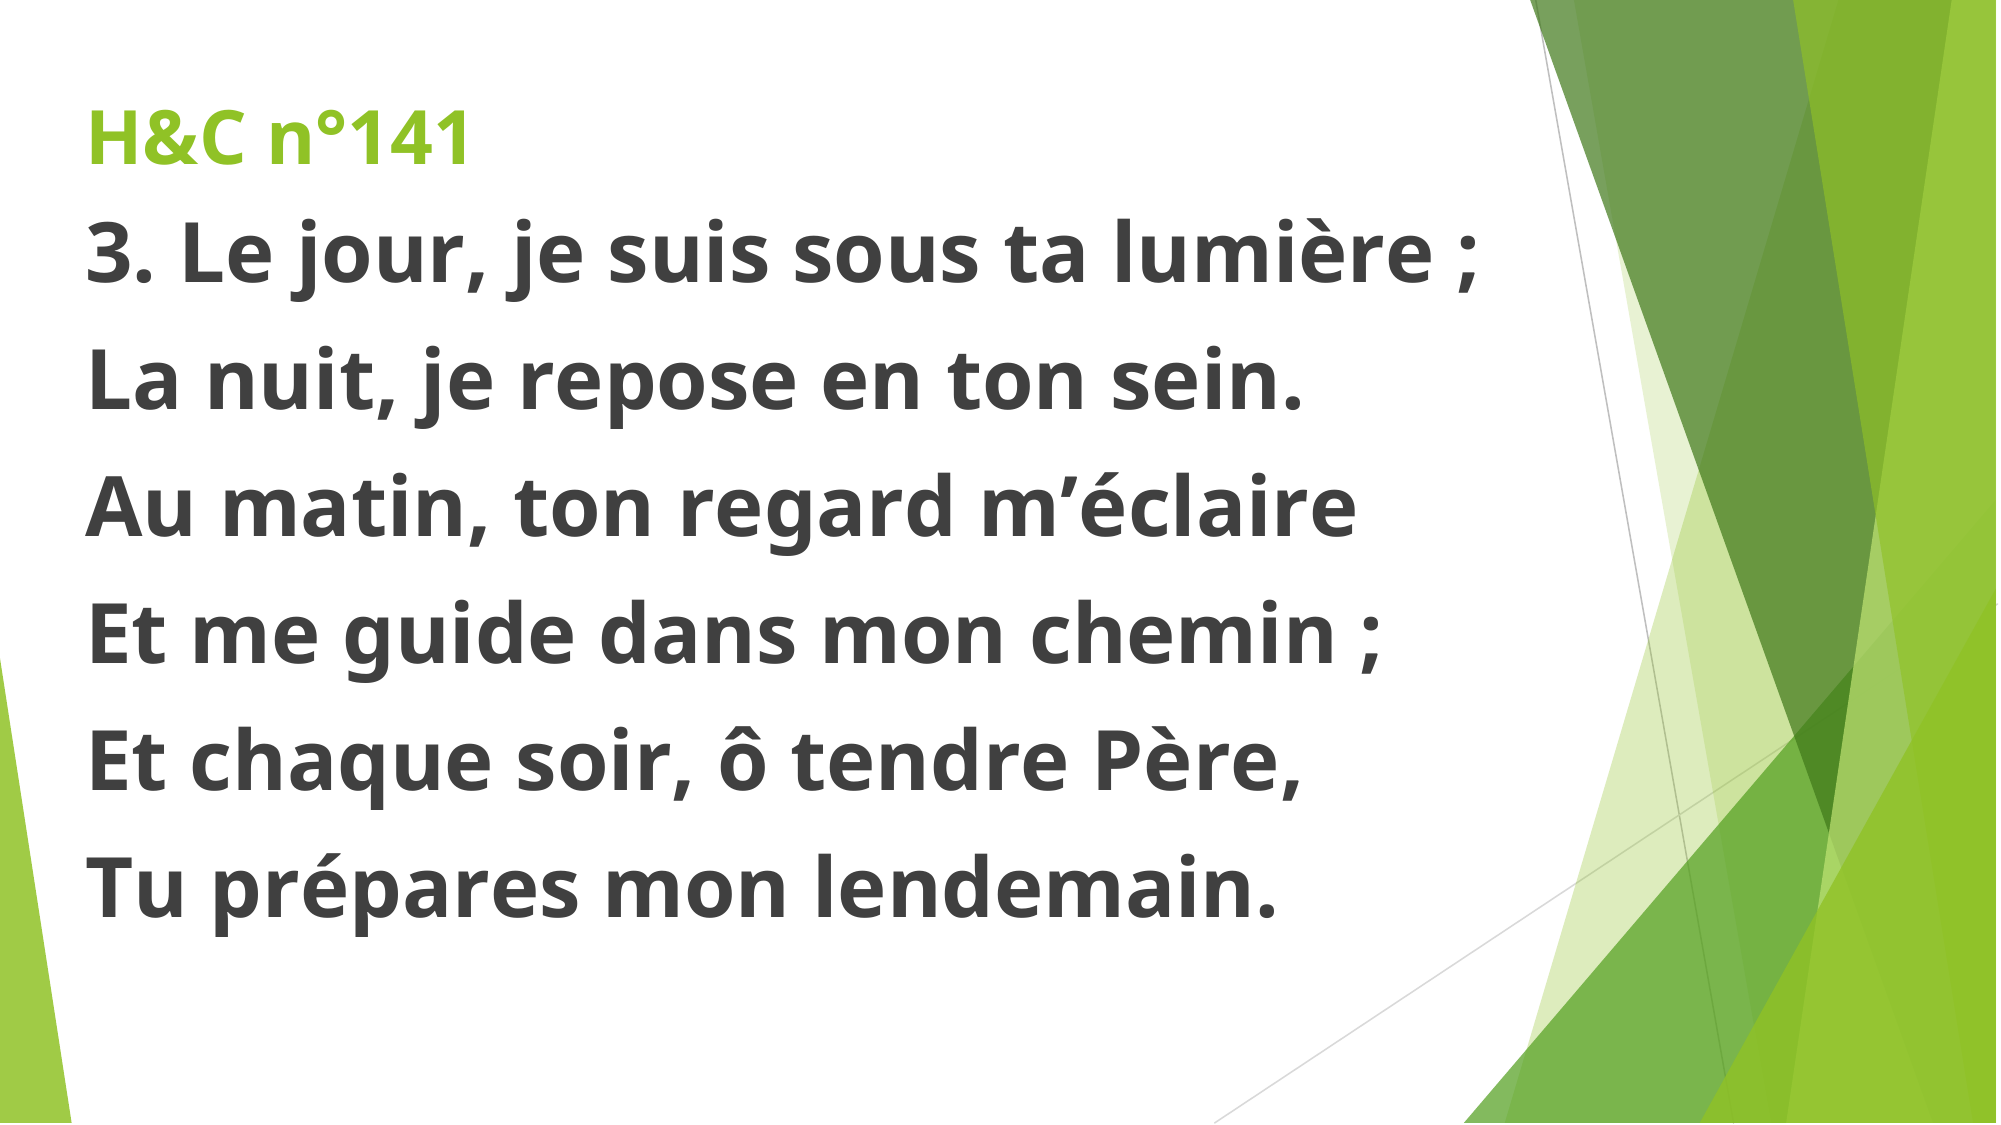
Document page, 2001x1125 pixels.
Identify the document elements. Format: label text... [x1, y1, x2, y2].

text_box H&C n°141 [70, 82, 567, 177]
text_box 3. Le jour, je suis sous ta lumière ; La nuit, je repose en ton sein. Au matin, ton regard m’éclaire Et me guide dans mon chemin ; Et chaque soir, ô tendre Père, Tu prépares mon lendemain. [70, 177, 1985, 1075]
